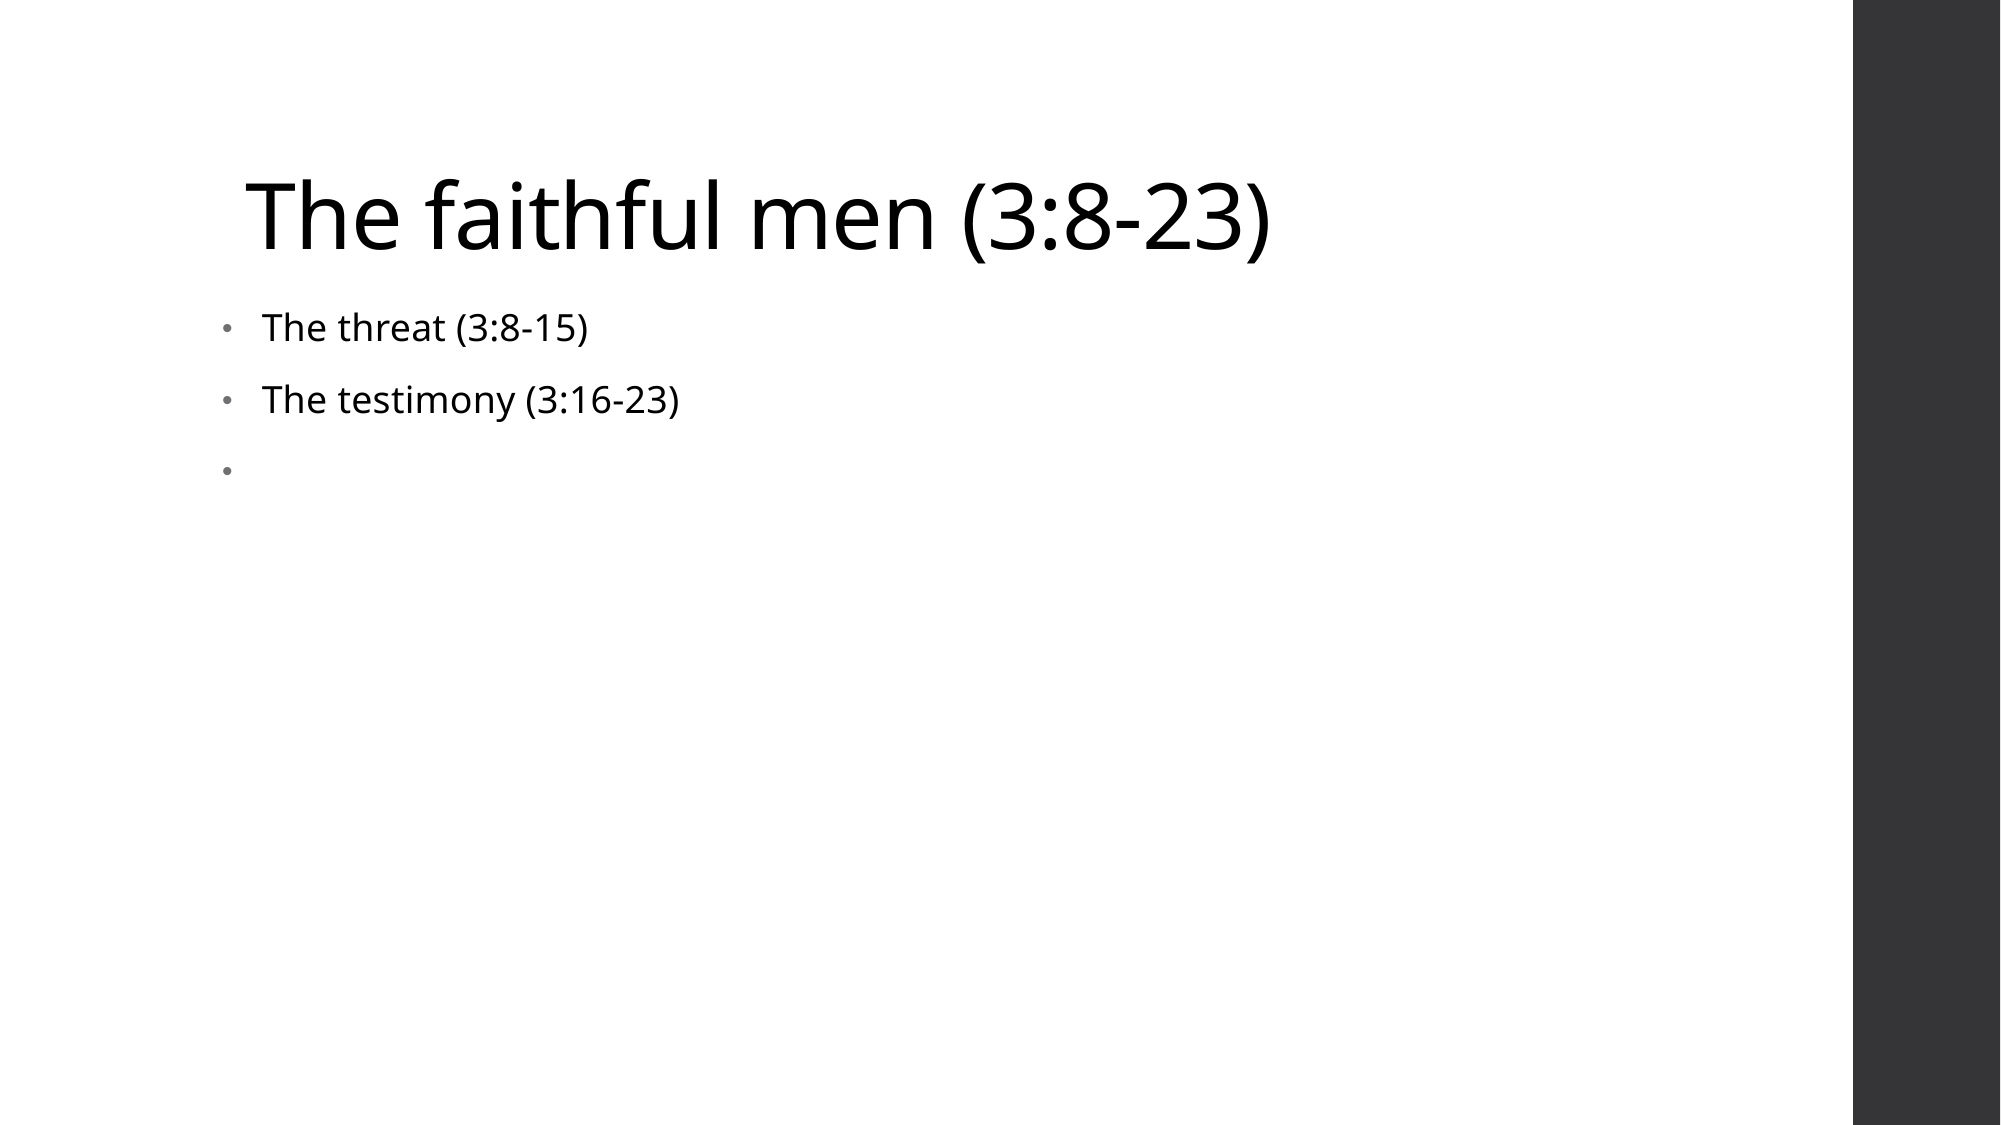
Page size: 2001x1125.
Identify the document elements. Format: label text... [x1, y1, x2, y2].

list The threat (3:8-15) The testimony (3:16-23) [206, 299, 1617, 1014]
title The faithful men (3:8-23) [206, 60, 1797, 278]
